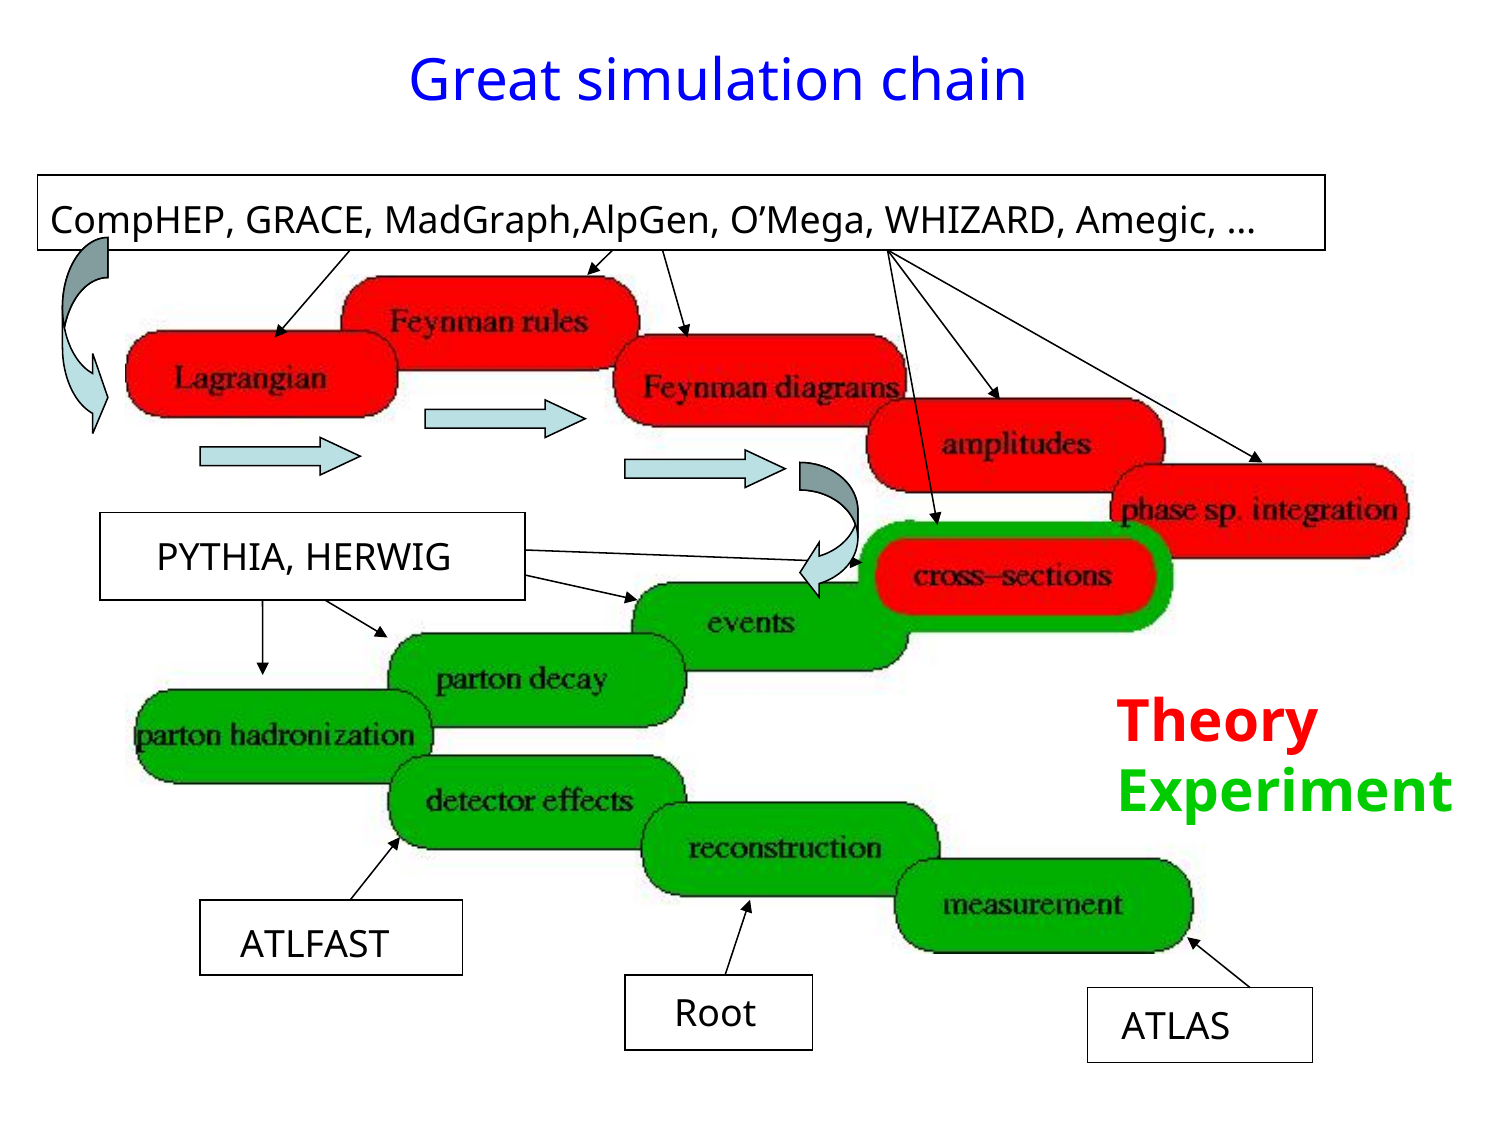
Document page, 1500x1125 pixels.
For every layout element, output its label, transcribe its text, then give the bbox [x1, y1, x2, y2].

text_box [99, 512, 525, 601]
text_box [799, 462, 858, 598]
text_box Theory Experiment [1101, 674, 1469, 831]
text_box [425, 399, 586, 438]
text_box [624, 975, 813, 1051]
text_box [199, 900, 463, 976]
text_box [1087, 987, 1313, 1063]
text_box [37, 174, 1326, 434]
text_box Great simulation chain [394, 35, 1027, 121]
text_box [200, 437, 361, 475]
picture [125, 274, 1414, 954]
text_box [624, 449, 786, 488]
